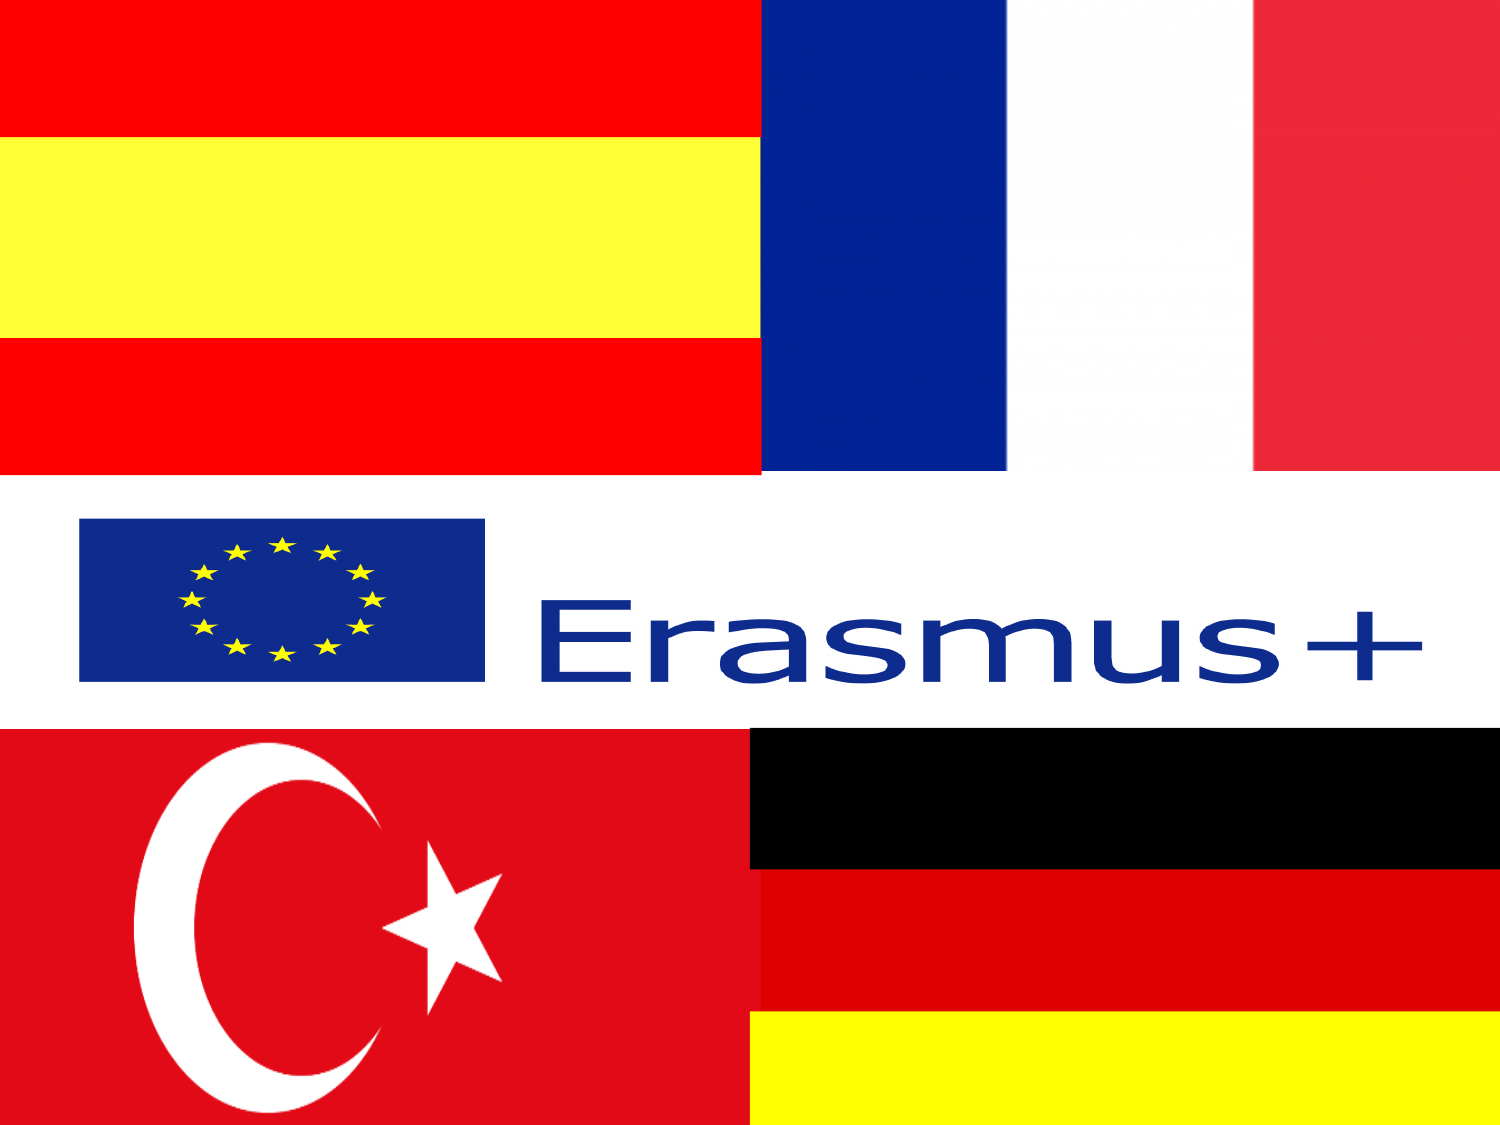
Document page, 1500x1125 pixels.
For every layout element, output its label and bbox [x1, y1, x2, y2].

picture [0, 0, 1500, 1125]
text_box [749, 1011, 1500, 1125]
text_box [749, 727, 1500, 870]
text_box [0, 0, 762, 138]
text_box [0, 338, 762, 476]
